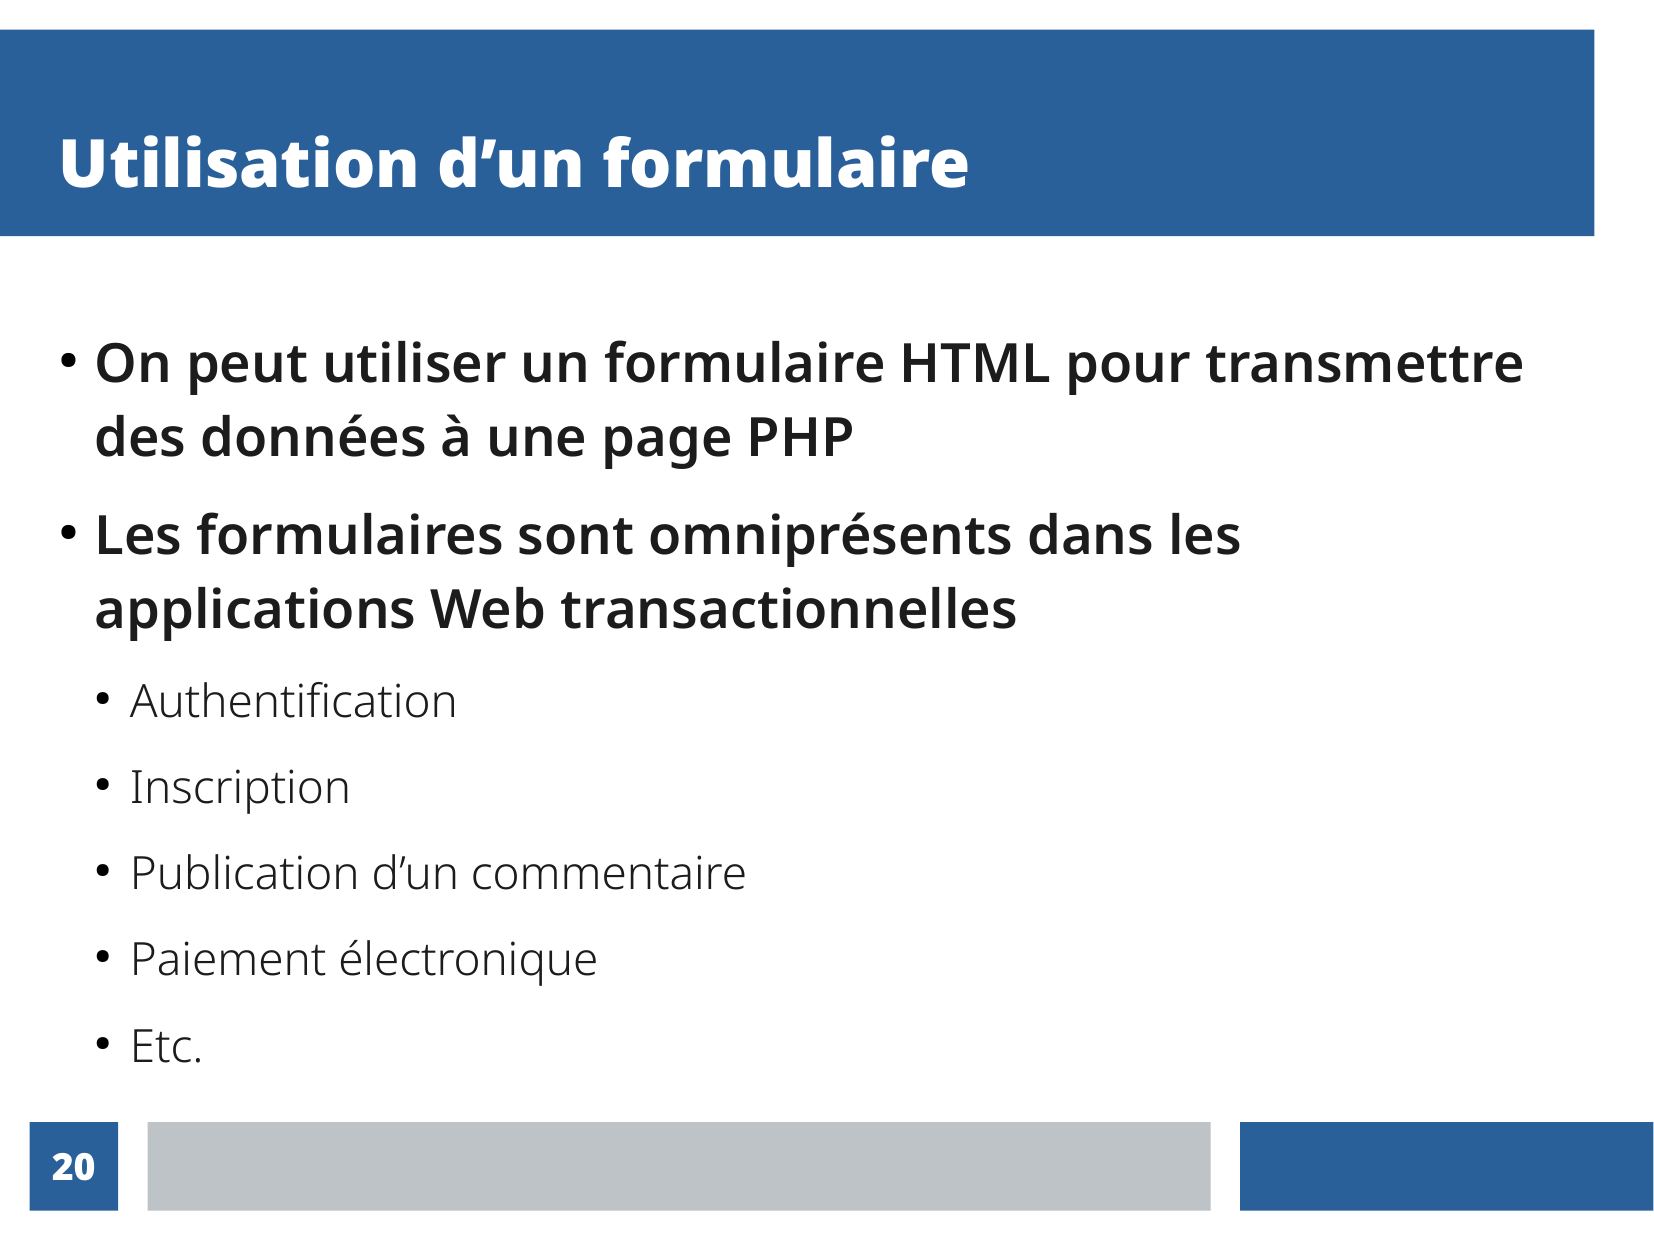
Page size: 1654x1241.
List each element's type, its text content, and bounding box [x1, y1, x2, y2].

list On peut utiliser un formulaire HTML pour transmettre des données à une page PHP Les formulaires sont omniprésents dans les applications Web transactionnelles Authentification Inscription Publication d’un commentaire Paiement électronique Etc. [59, 324, 1565, 1093]
title Utilisation d’un formulaire [59, 59, 1595, 207]
